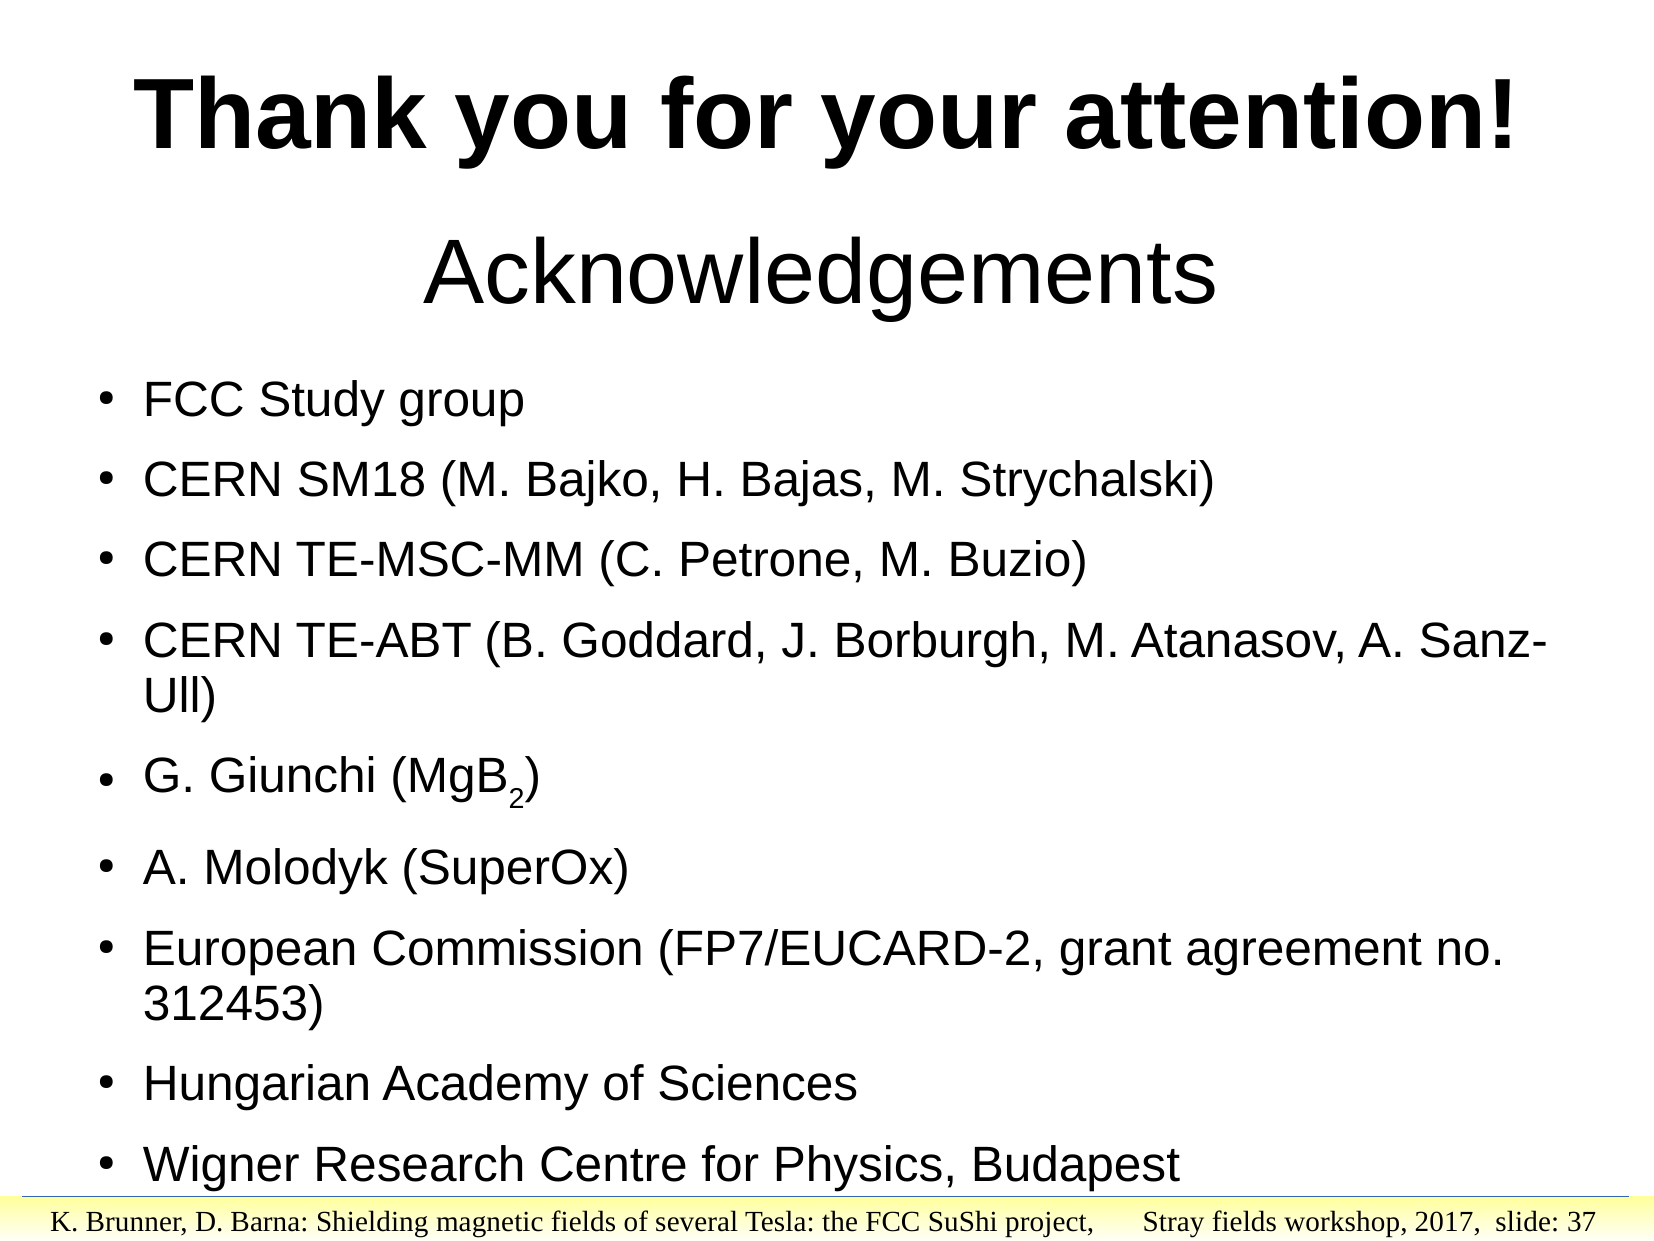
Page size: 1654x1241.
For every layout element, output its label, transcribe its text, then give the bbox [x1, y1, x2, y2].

text_box Thank you for your attention! [118, 50, 1536, 178]
list FCC Study group CERN SM18 (M. Bajko, H. Bajas, M. Strychalski) CERN TE-MSC-MM (C. Petrone, M. Buzio) CERN TE-ABT (B. Goddard, J. Borburgh, M. Atanasov, A. Sanz-Ull) G. Giunchi (MgB2) A. Molodyk (SuperOx) European Commission (FP7/EUCARD-2, grant agreement no. 312453) Hungarian Academy of Sciences Wigner Research Centre for Physics, Budapest [82, 371, 1571, 1193]
title Acknowledgements [77, 214, 1566, 331]
